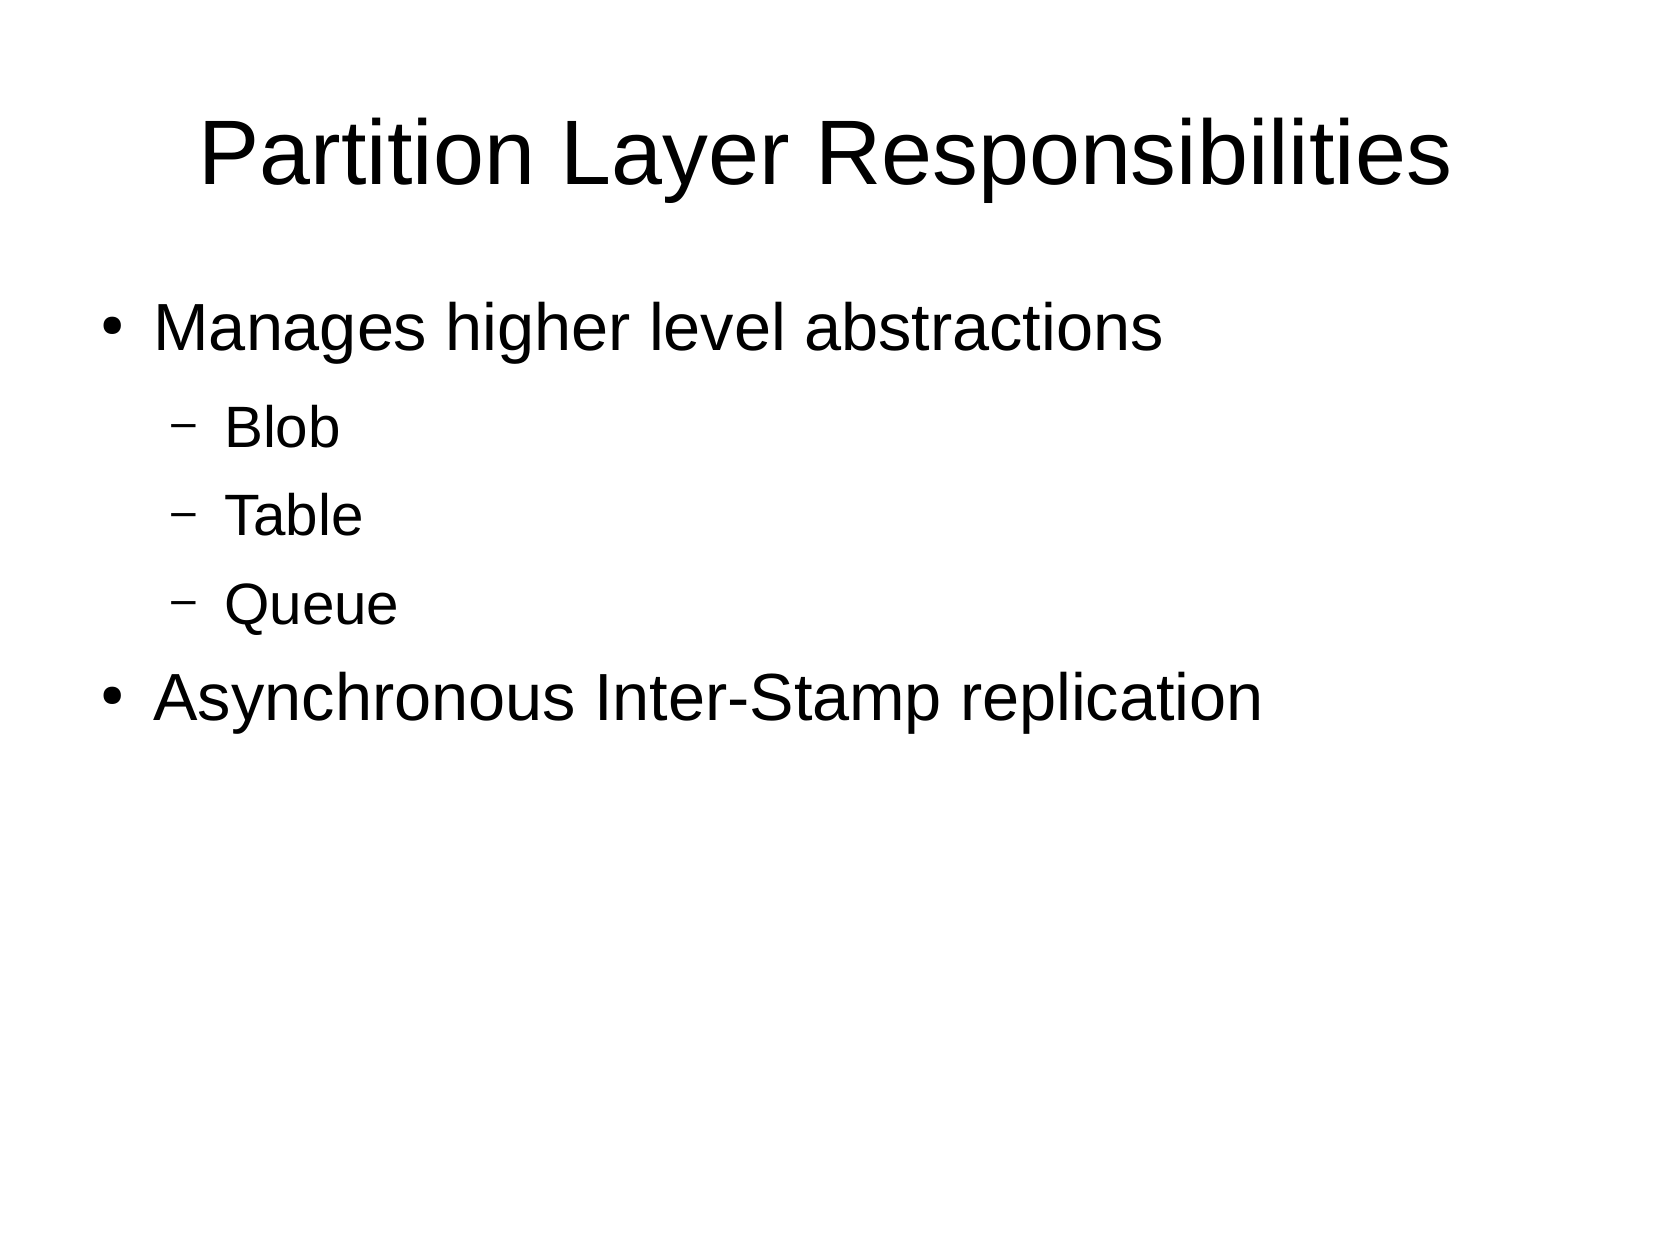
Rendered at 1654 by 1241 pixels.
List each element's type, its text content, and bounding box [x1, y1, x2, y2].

title Partition Layer Responsibilities [82, 49, 1571, 257]
list Manages higher level abstractions Blob Table Queue Asynchronous Inter-Stamp replication [82, 290, 1538, 1010]
